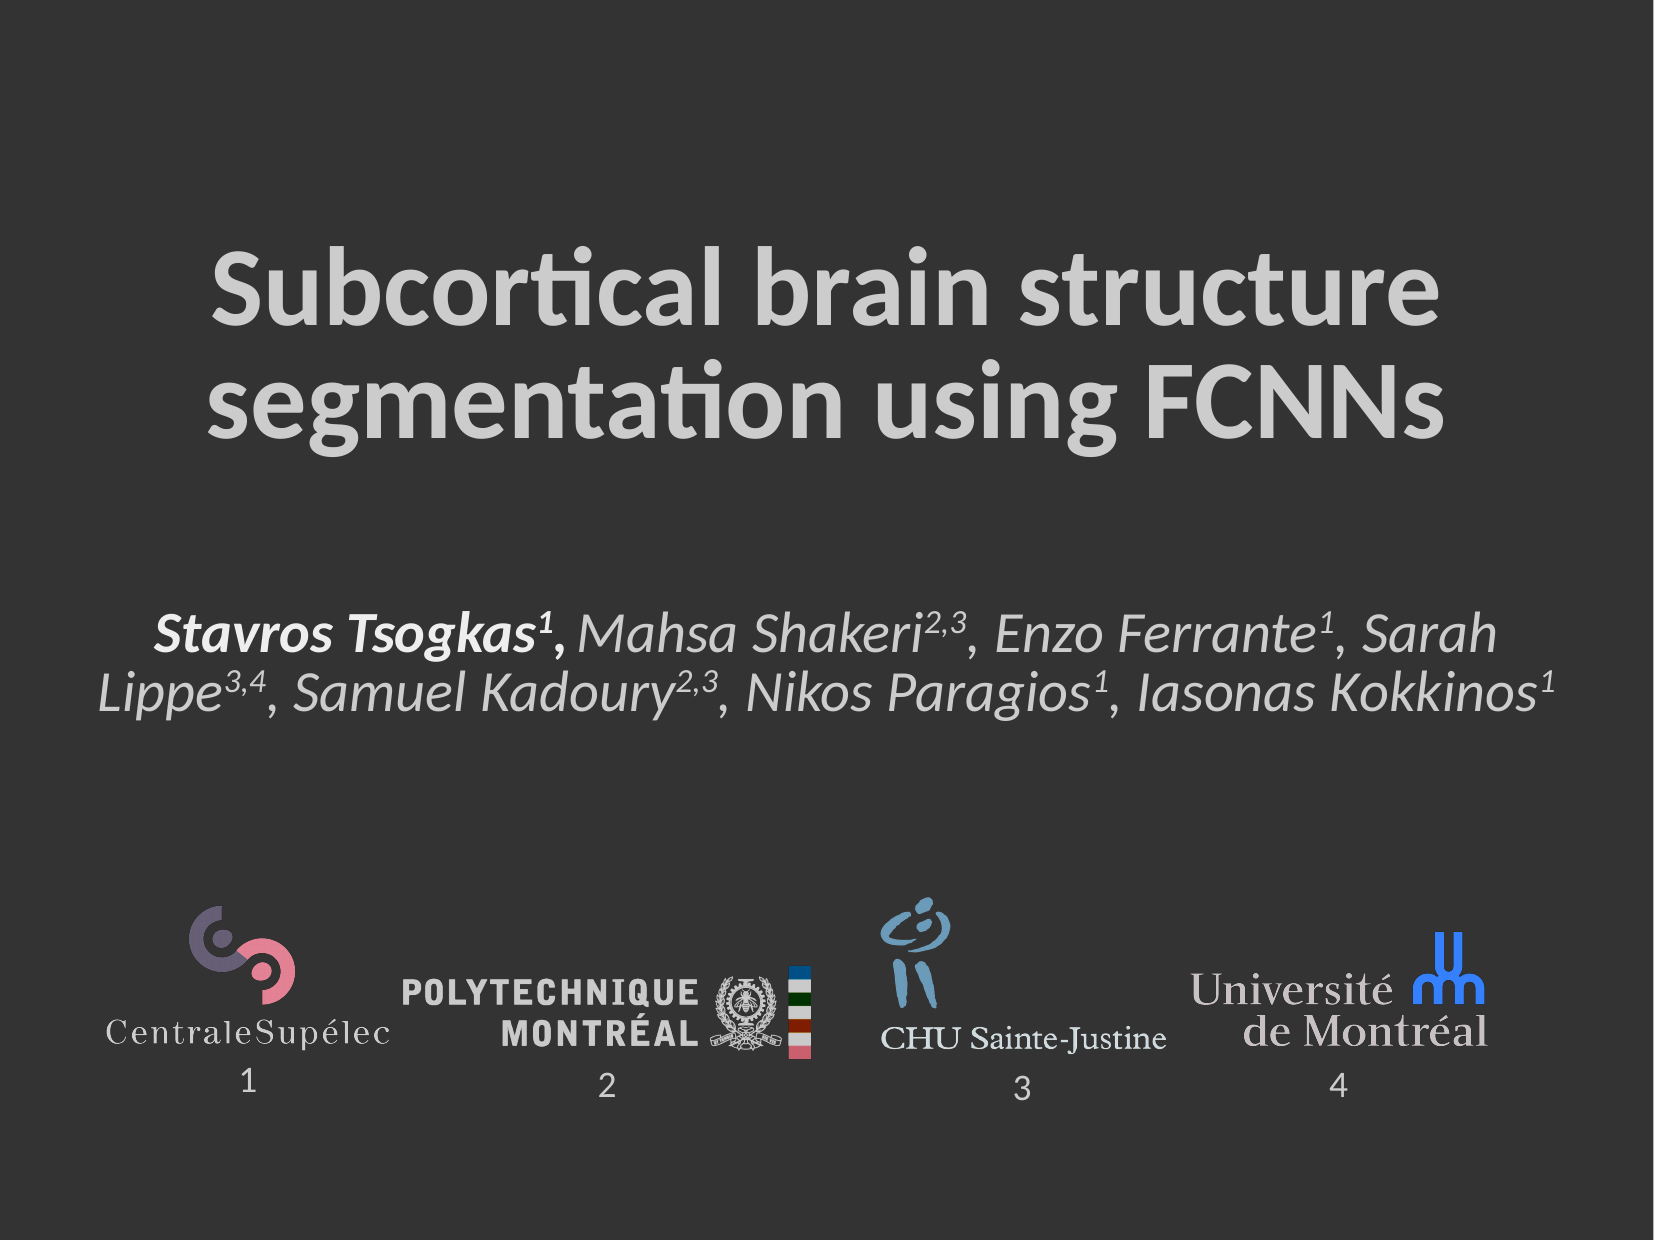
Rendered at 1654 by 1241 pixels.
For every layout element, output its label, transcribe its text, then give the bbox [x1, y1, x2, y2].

picture [78, 873, 1519, 1107]
title Subcortical brain structure segmentation using FCNNs [82, 240, 1571, 467]
subtitle Stavros Tsogkas1, Mahsa Shakeri2,3, Enzo Ferrante1, Sarah Lippe3,4, Samuel Kadoury2,3, Nikos Paragios1, Iasonas Kokkinos1 [82, 525, 1571, 810]
